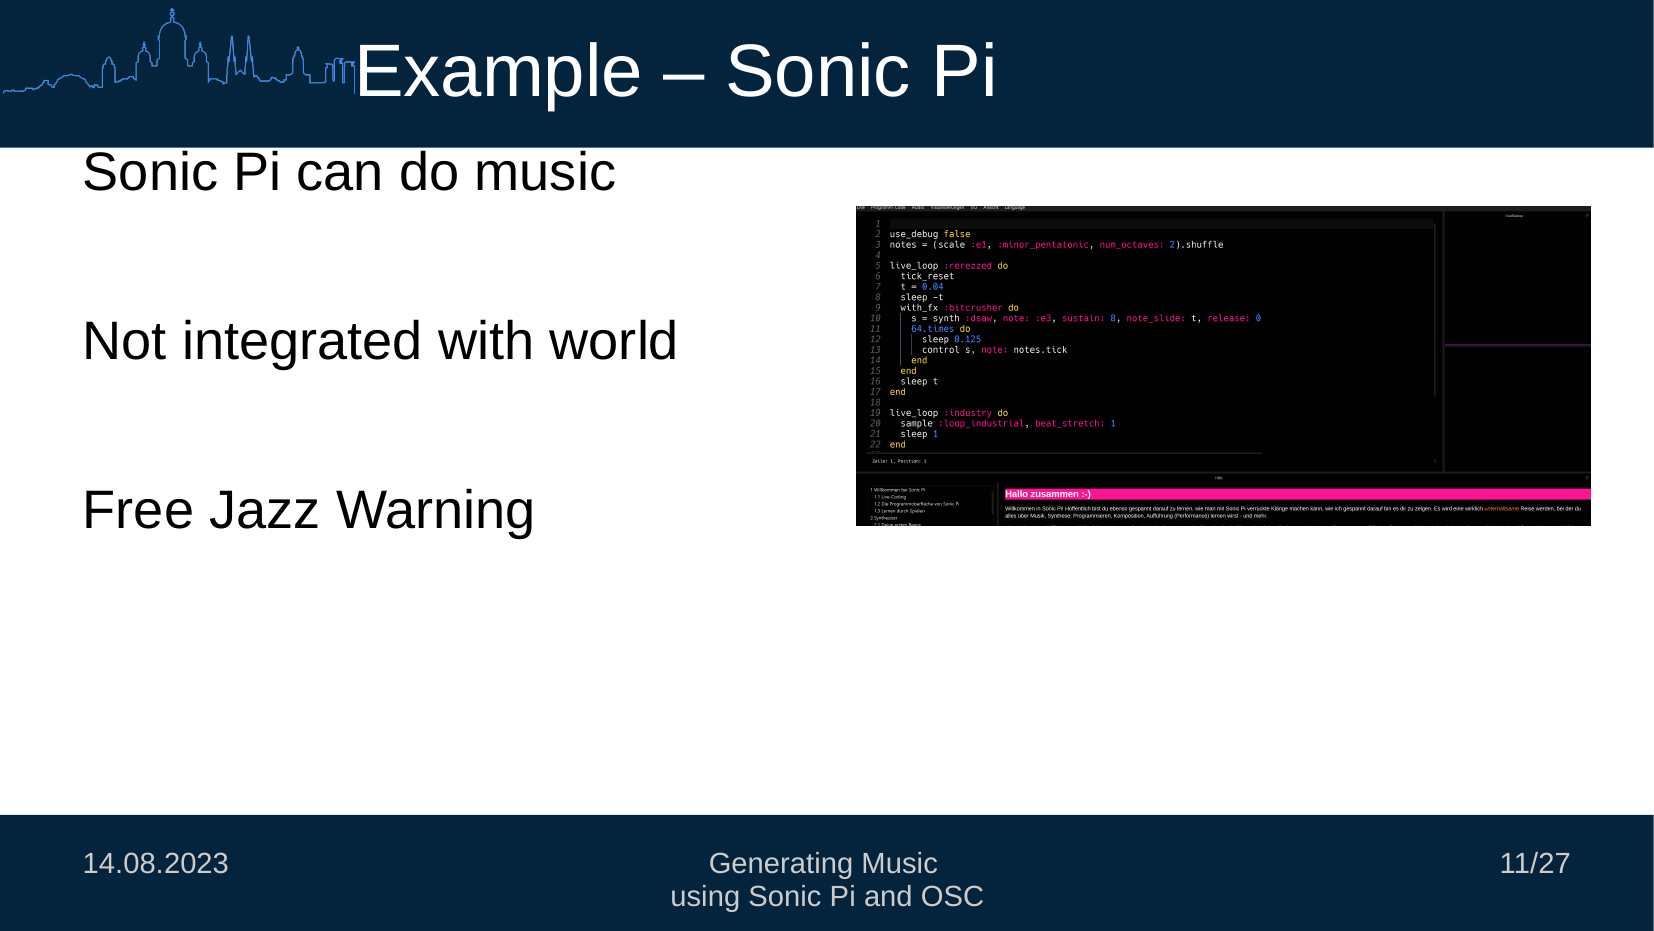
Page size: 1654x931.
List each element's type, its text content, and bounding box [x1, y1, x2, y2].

picture [3, 8, 354, 94]
list Sonic Pi can do music Not integrated with world Free Jazz Warning [82, 141, 809, 815]
title Example – Sonic Pi [354, 5, 1654, 136]
picture [856, 206, 1591, 526]
